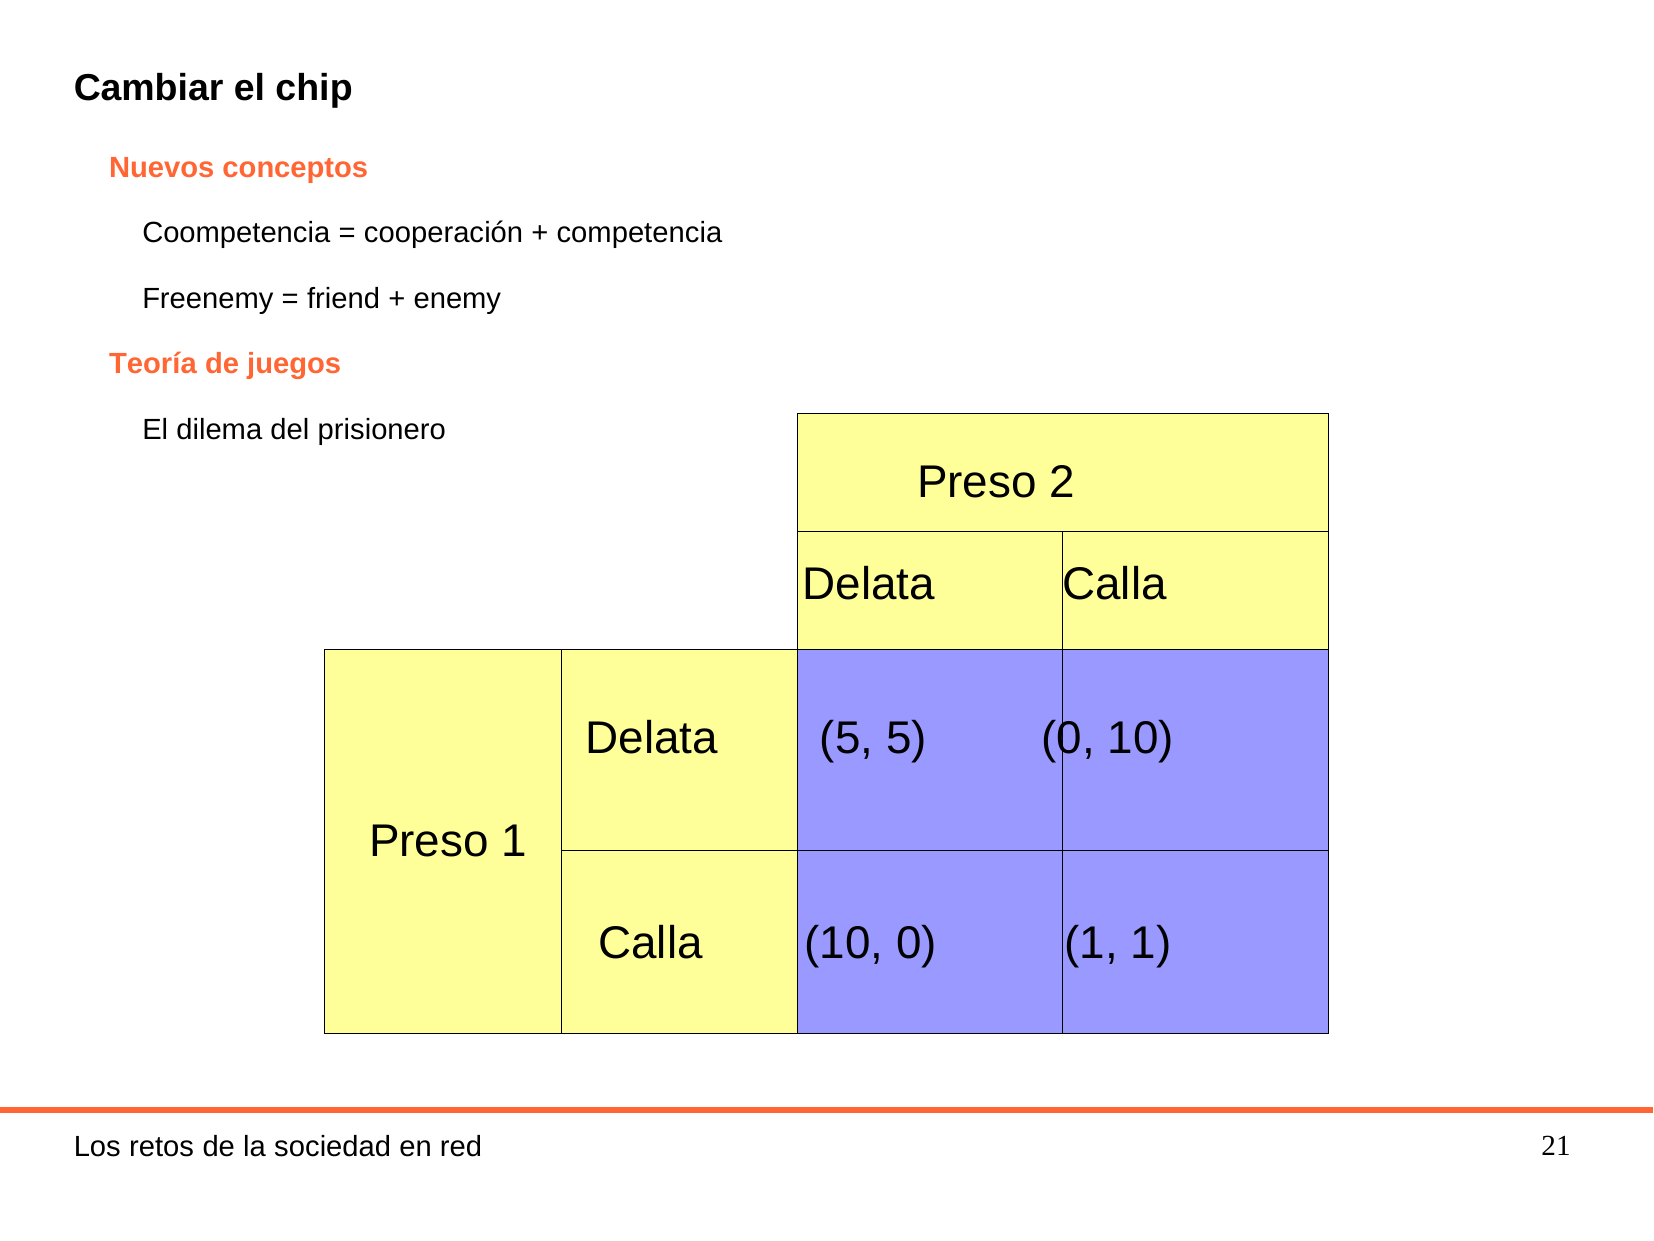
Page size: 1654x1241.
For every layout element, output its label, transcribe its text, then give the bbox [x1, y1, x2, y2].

text_box [1063, 996, 1329, 1034]
text_box [562, 996, 1062, 1034]
text_box Preso 2 Delata Calla Delata (5, 5) (0, 10) Preso 1 Calla (10, 0) (1, 1) [354, 448, 1388, 996]
text_box Los retos de la sociedad en red [59, 1122, 975, 1172]
text_box Cambiar el chip Nuevos conceptos Coompetencia = cooperación + competencia Freenemy = friend + enemy Teoría de juegos El dilema del prisionero [59, 59, 1211, 504]
text_box Preso 2 Delata Calla Delata (5, 5) (0, 10) Preso 1 Calla (10, 0) (1, 1) [562, 851, 1062, 996]
text_box [1211, 413, 1329, 448]
text_box [324, 649, 561, 1034]
